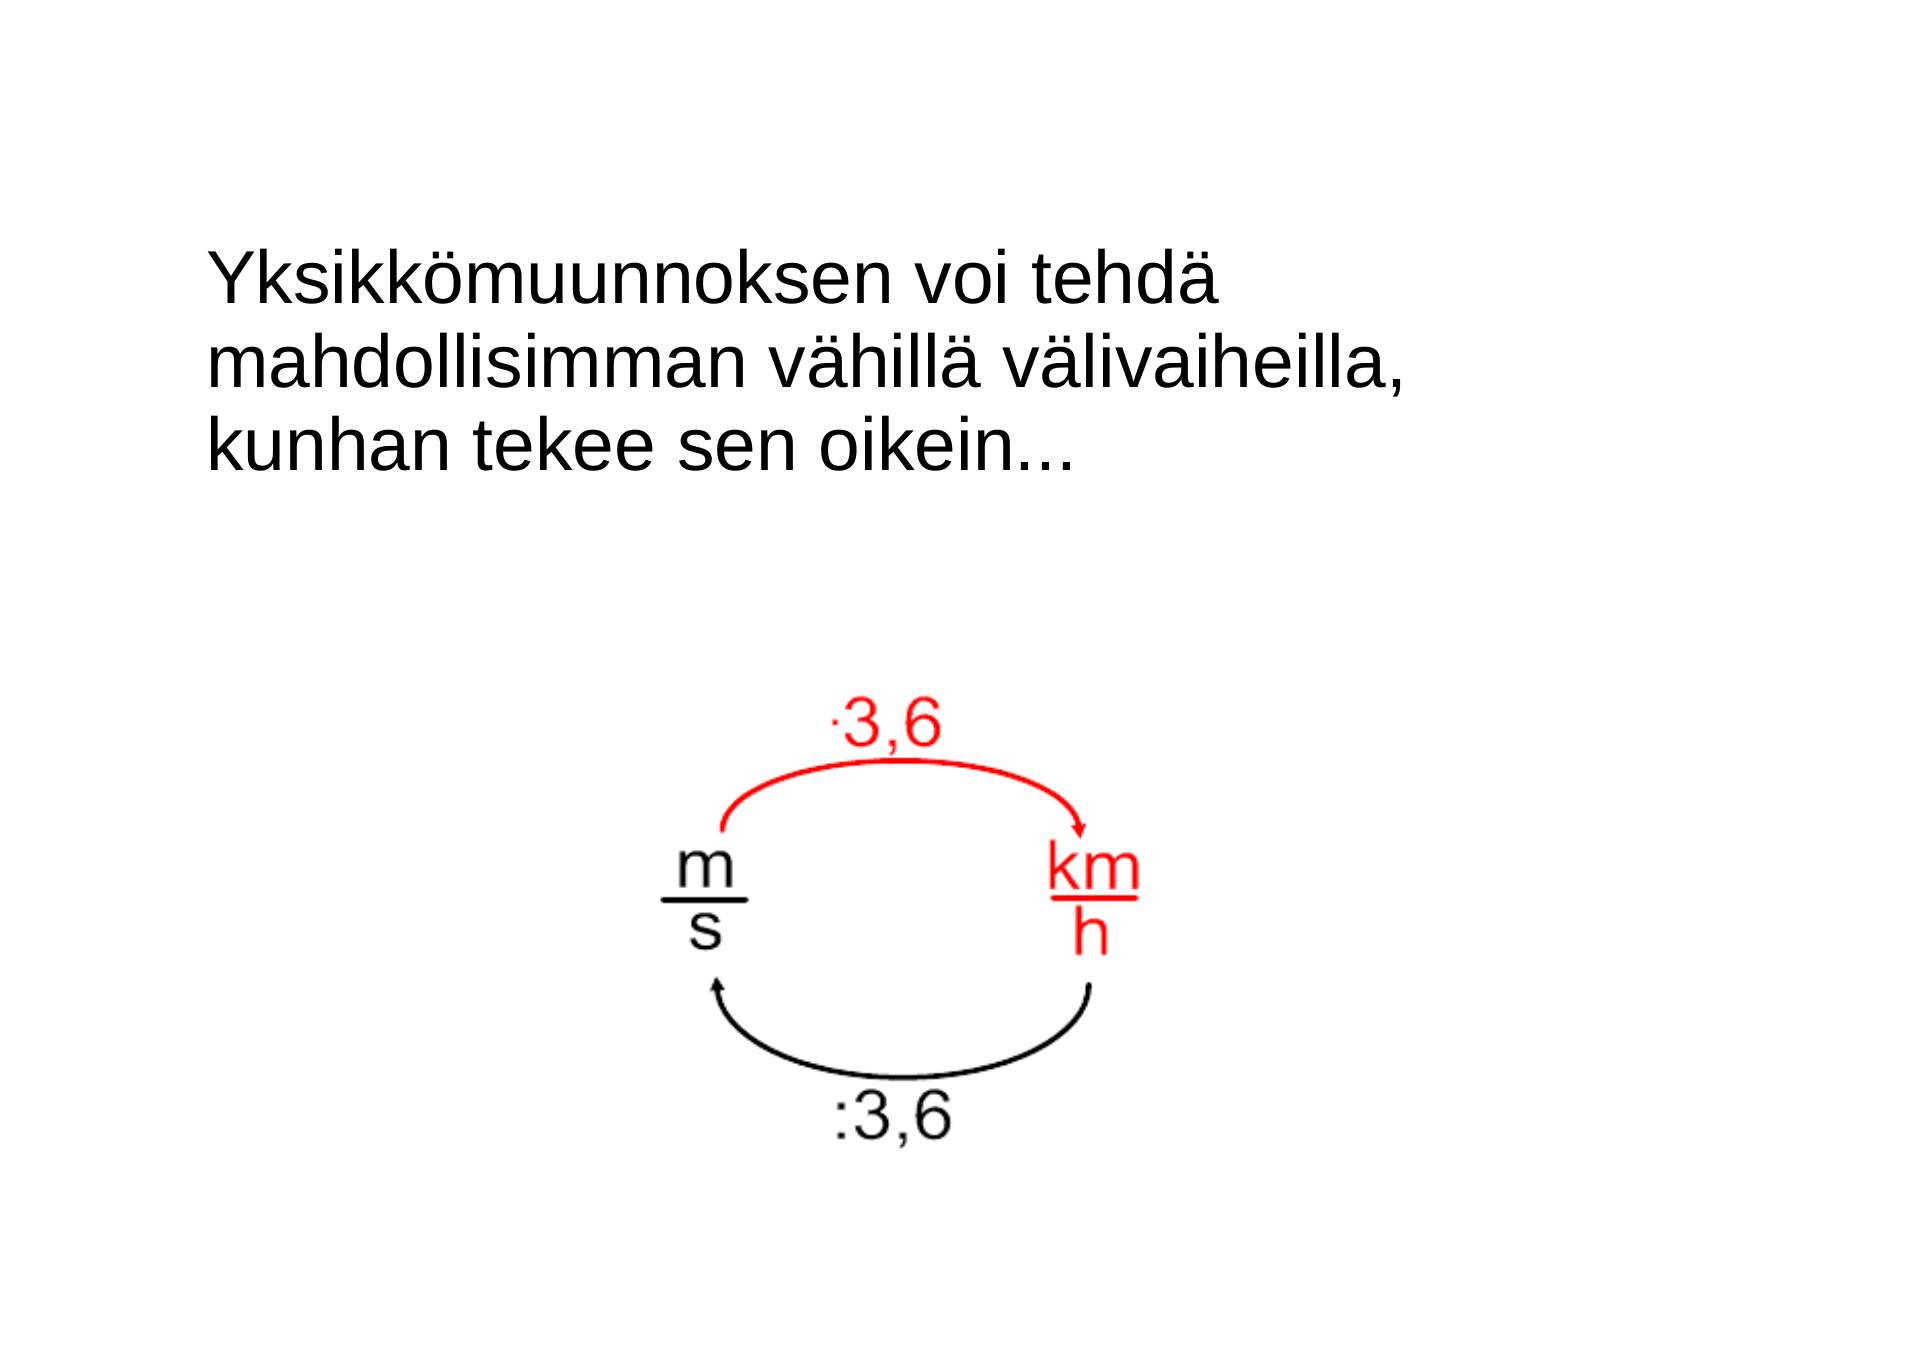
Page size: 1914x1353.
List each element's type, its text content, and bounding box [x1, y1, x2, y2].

text_box Yksikkömuunnoksen voi tehdä mahdollisimman vähillä välivaiheilla, kunhan tekee sen oikein... [191, 223, 1641, 516]
picture [614, 592, 1203, 1211]
